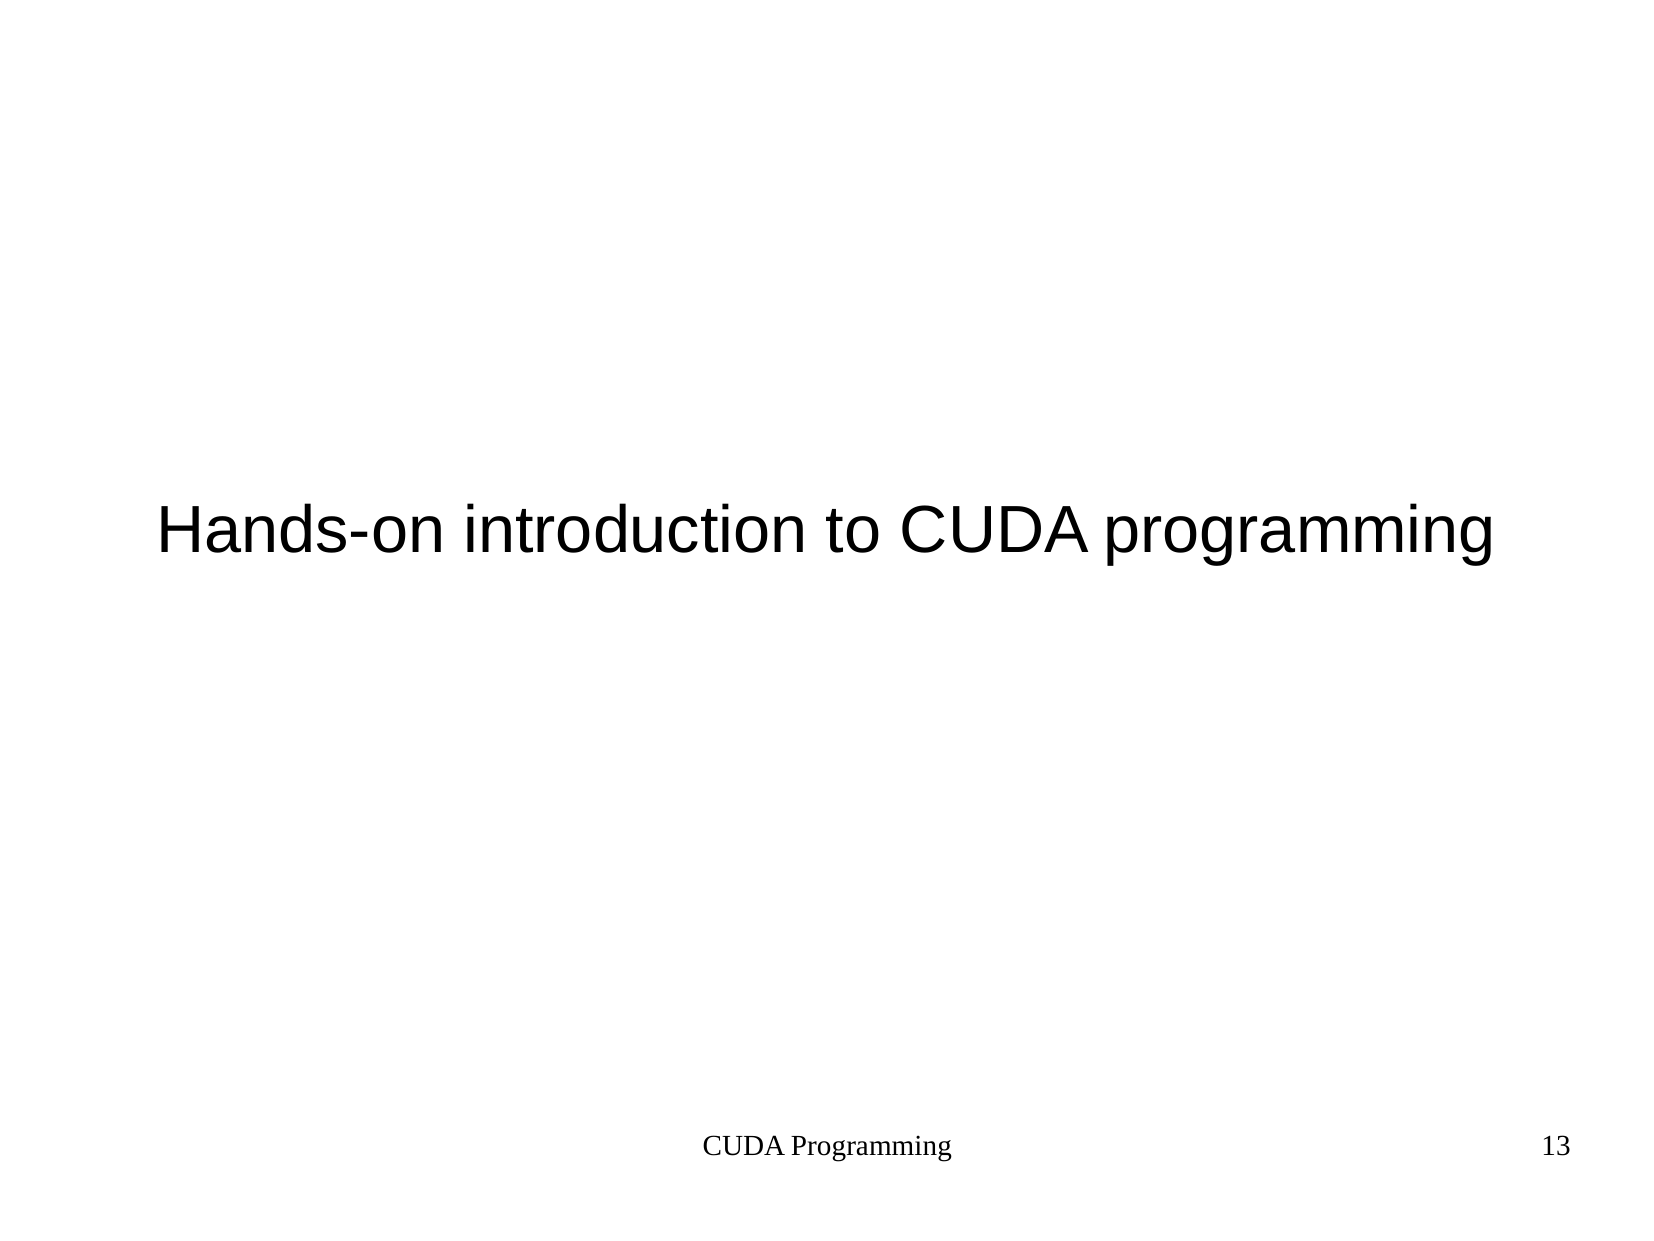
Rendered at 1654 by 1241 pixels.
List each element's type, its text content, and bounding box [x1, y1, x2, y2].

subtitle Hands-on introduction to CUDA programming [82, 49, 1571, 1010]
